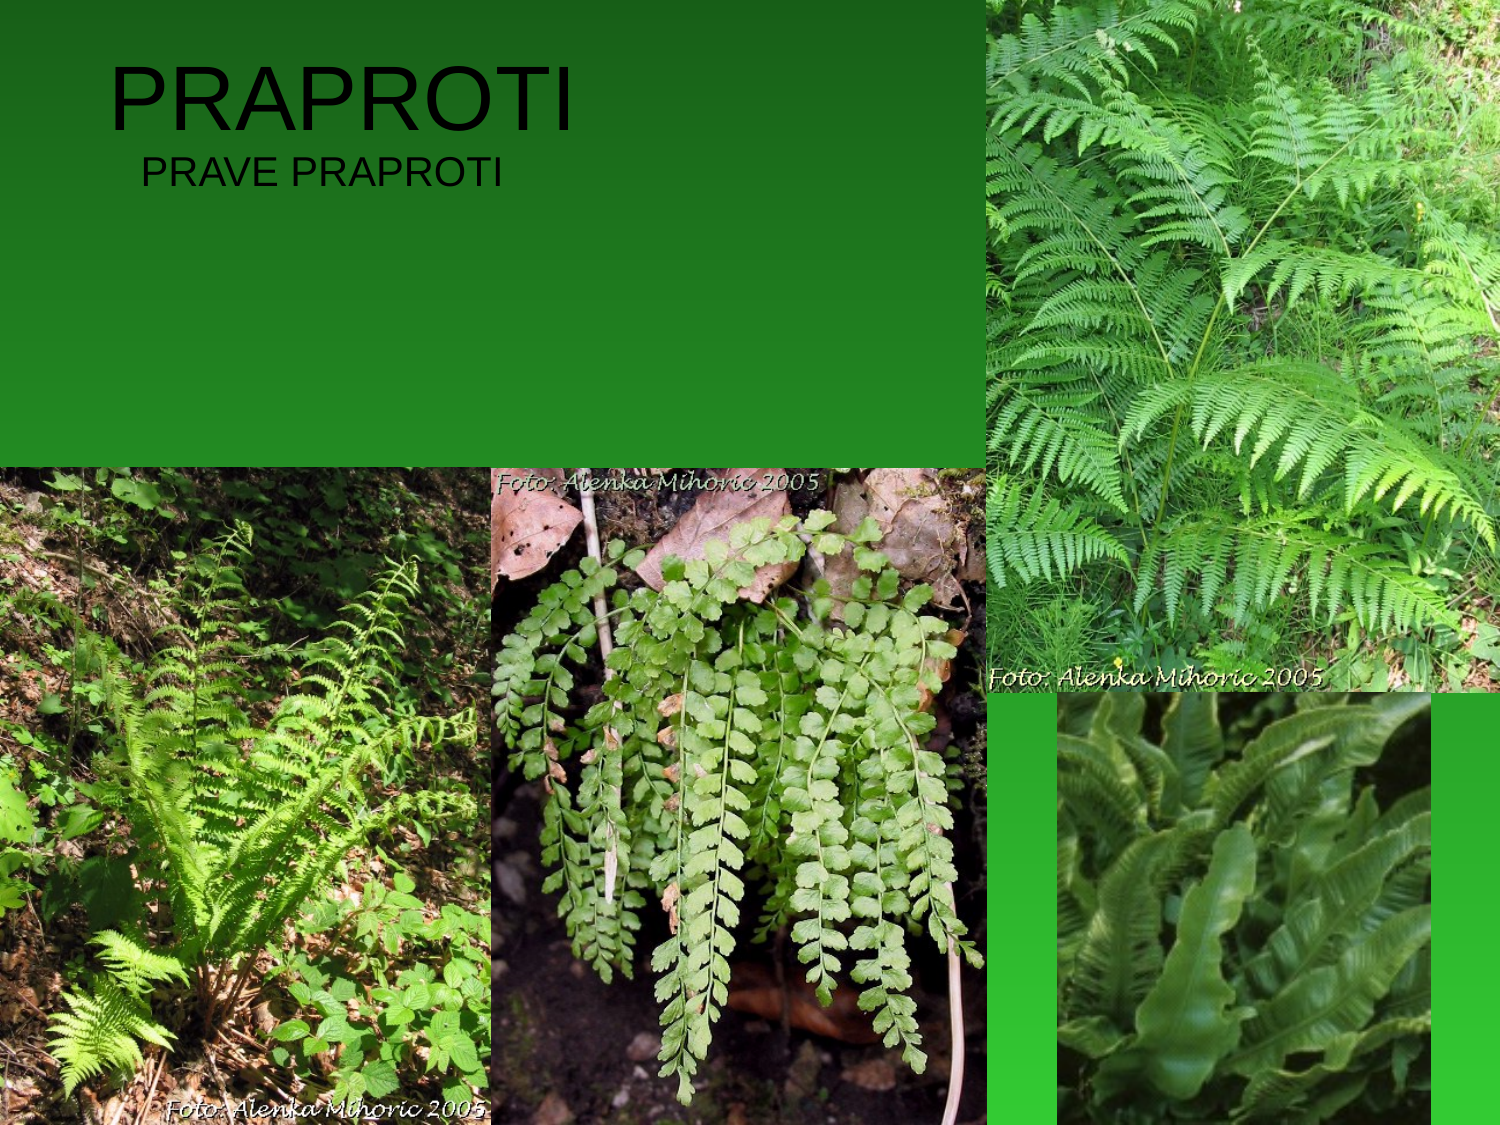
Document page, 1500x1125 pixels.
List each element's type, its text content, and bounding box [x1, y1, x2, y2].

text_box PRAVE PRAPROTI [125, 137, 519, 203]
picture [0, 0, 1500, 1125]
title PRAPROTI [0, 0, 869, 188]
